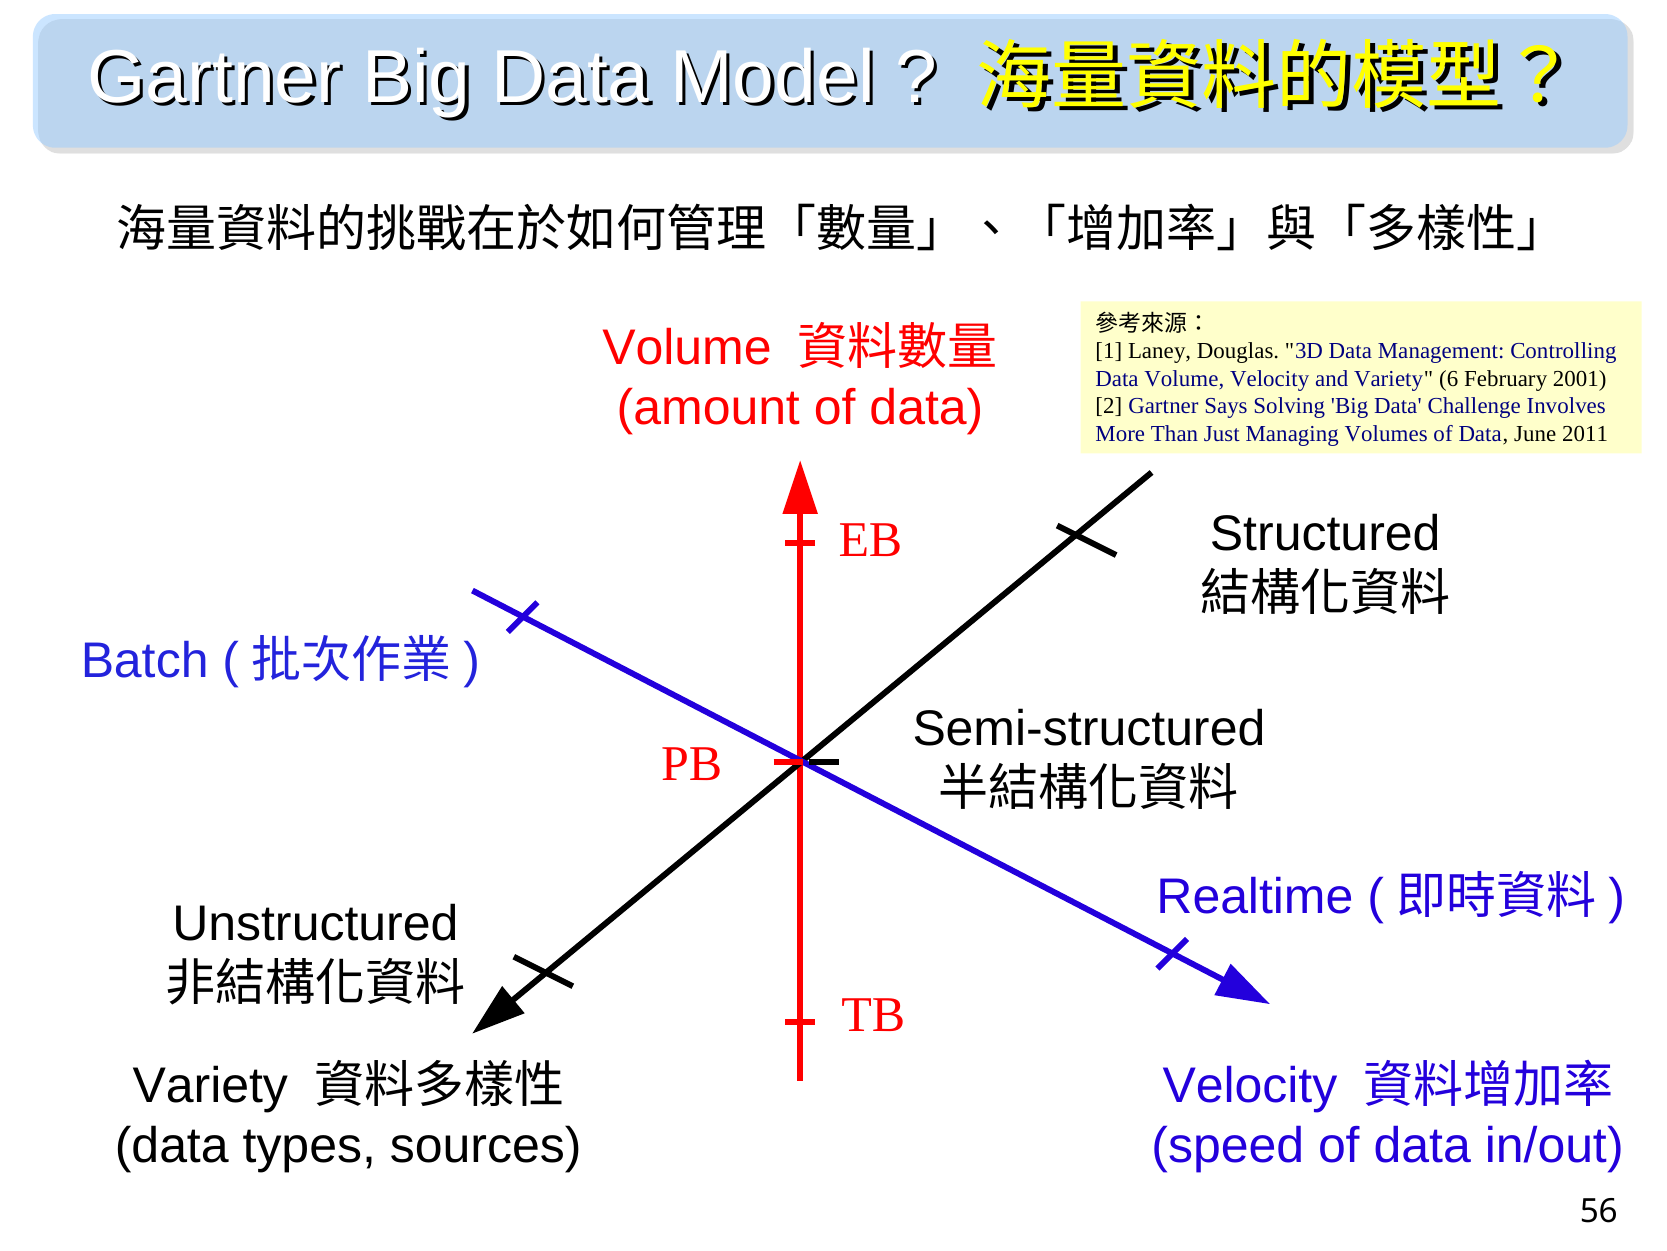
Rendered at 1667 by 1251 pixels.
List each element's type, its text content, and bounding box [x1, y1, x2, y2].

text_box Volume 資料數量 (amount of data) [549, 307, 1052, 442]
title Gartner Big Data Model ? 海量資料的模型？ [0, 7, 1665, 148]
text_box 參考來源： [1] Laney, Douglas. "3D Data Management: Controlling Data Volume, Velocity and Variety" (6 February 2001) [2] Gartner Says Solving 'Big Data' Challenge Involves More Than Just Managing Volumes of Data, June 2011 [1080, 301, 1642, 454]
text_box Unstructured 非結構化資料 [100, 882, 530, 1018]
text_box Structured 結構化資料 [1110, 493, 1540, 629]
text_box Velocity 資料增加率 (speed of data in/out) [1122, 1045, 1654, 1181]
text_box Semi-structured 半結構化資料 [874, 688, 1304, 823]
text_box EB [823, 498, 918, 574]
text_box Batch (批次作業) [59, 620, 502, 695]
text_box Variety 資料多樣性 (data types, sources) [53, 1045, 644, 1181]
text_box TB [826, 974, 945, 1050]
text_box Realtime (即時資料) [1139, 856, 1642, 932]
text_box 海量資料的挑戰在於如何管理「數量」、「增加率」與「多樣性」 [29, 188, 1654, 264]
text_box PB [646, 723, 740, 799]
